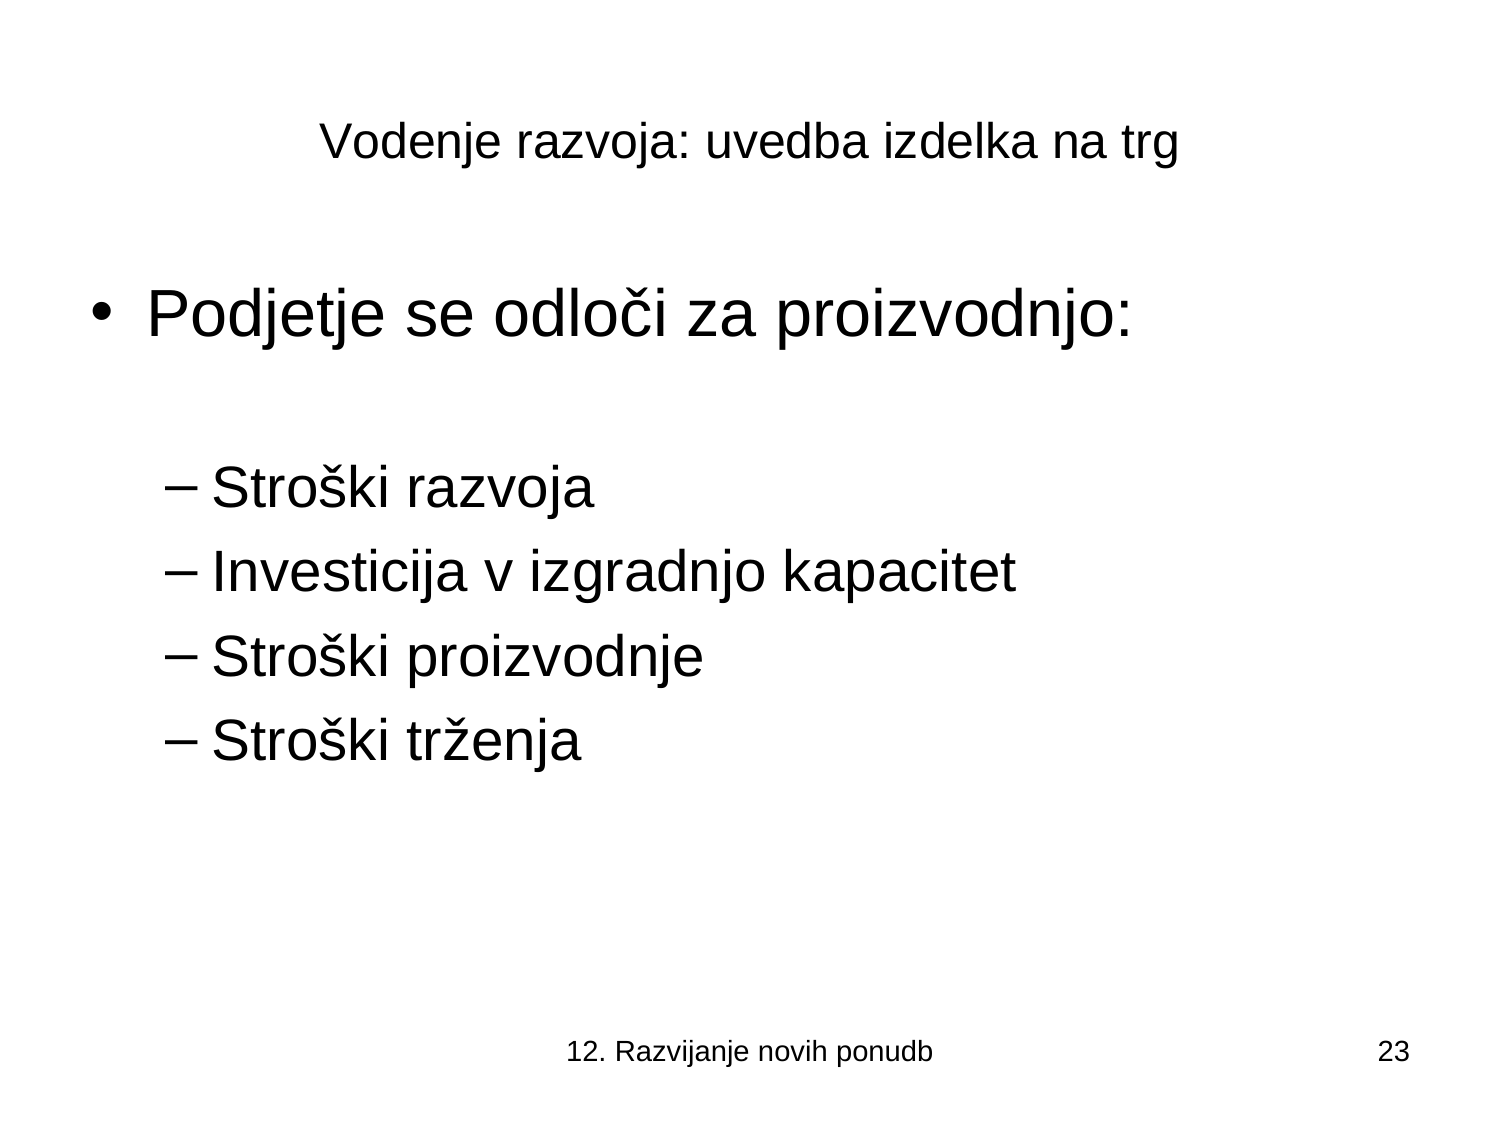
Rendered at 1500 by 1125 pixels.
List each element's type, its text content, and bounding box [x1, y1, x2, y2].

title Vodenje razvoja: uvedba izdelka na trg [75, 45, 1426, 233]
text_box 12. Razvijanje novih ponudb [512, 1024, 988, 1103]
list Podjetje se odloči za proizvodnjo: Stroški razvoja Investicija v izgradnjo kapacitet Stroški proizvodnje Stroški trženja [75, 262, 1426, 1006]
text_box <number> [1074, 1024, 1426, 1103]
